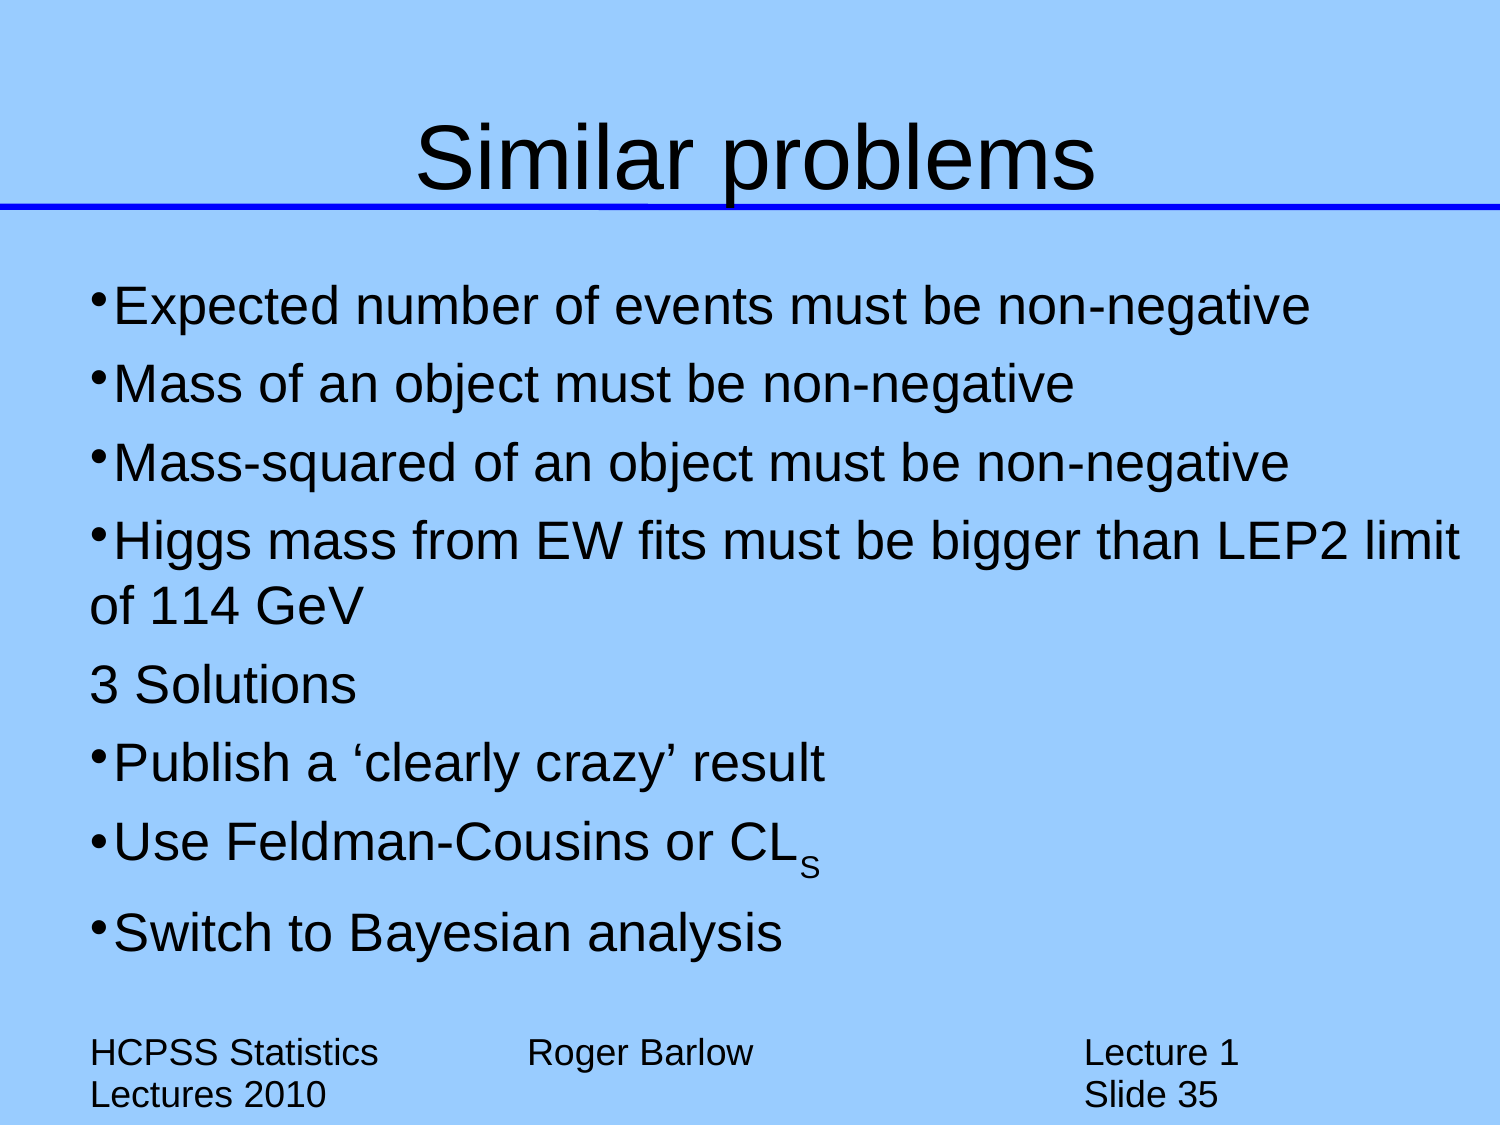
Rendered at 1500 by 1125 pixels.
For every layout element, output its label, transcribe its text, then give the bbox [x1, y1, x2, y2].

title Similar problems [88, 90, 1425, 262]
text_box Expected number of events must be non-negative Mass of an object must be non-negative Mass-squared of an object must be non-negative Higgs mass from EW fits must be bigger than LEP2 limit of 114 GeV 3 Solutions Publish a ‘clearly crazy’ result Use Feldman-Cousins or CLS Switch to Bayesian analysis [75, 262, 1500, 1006]
